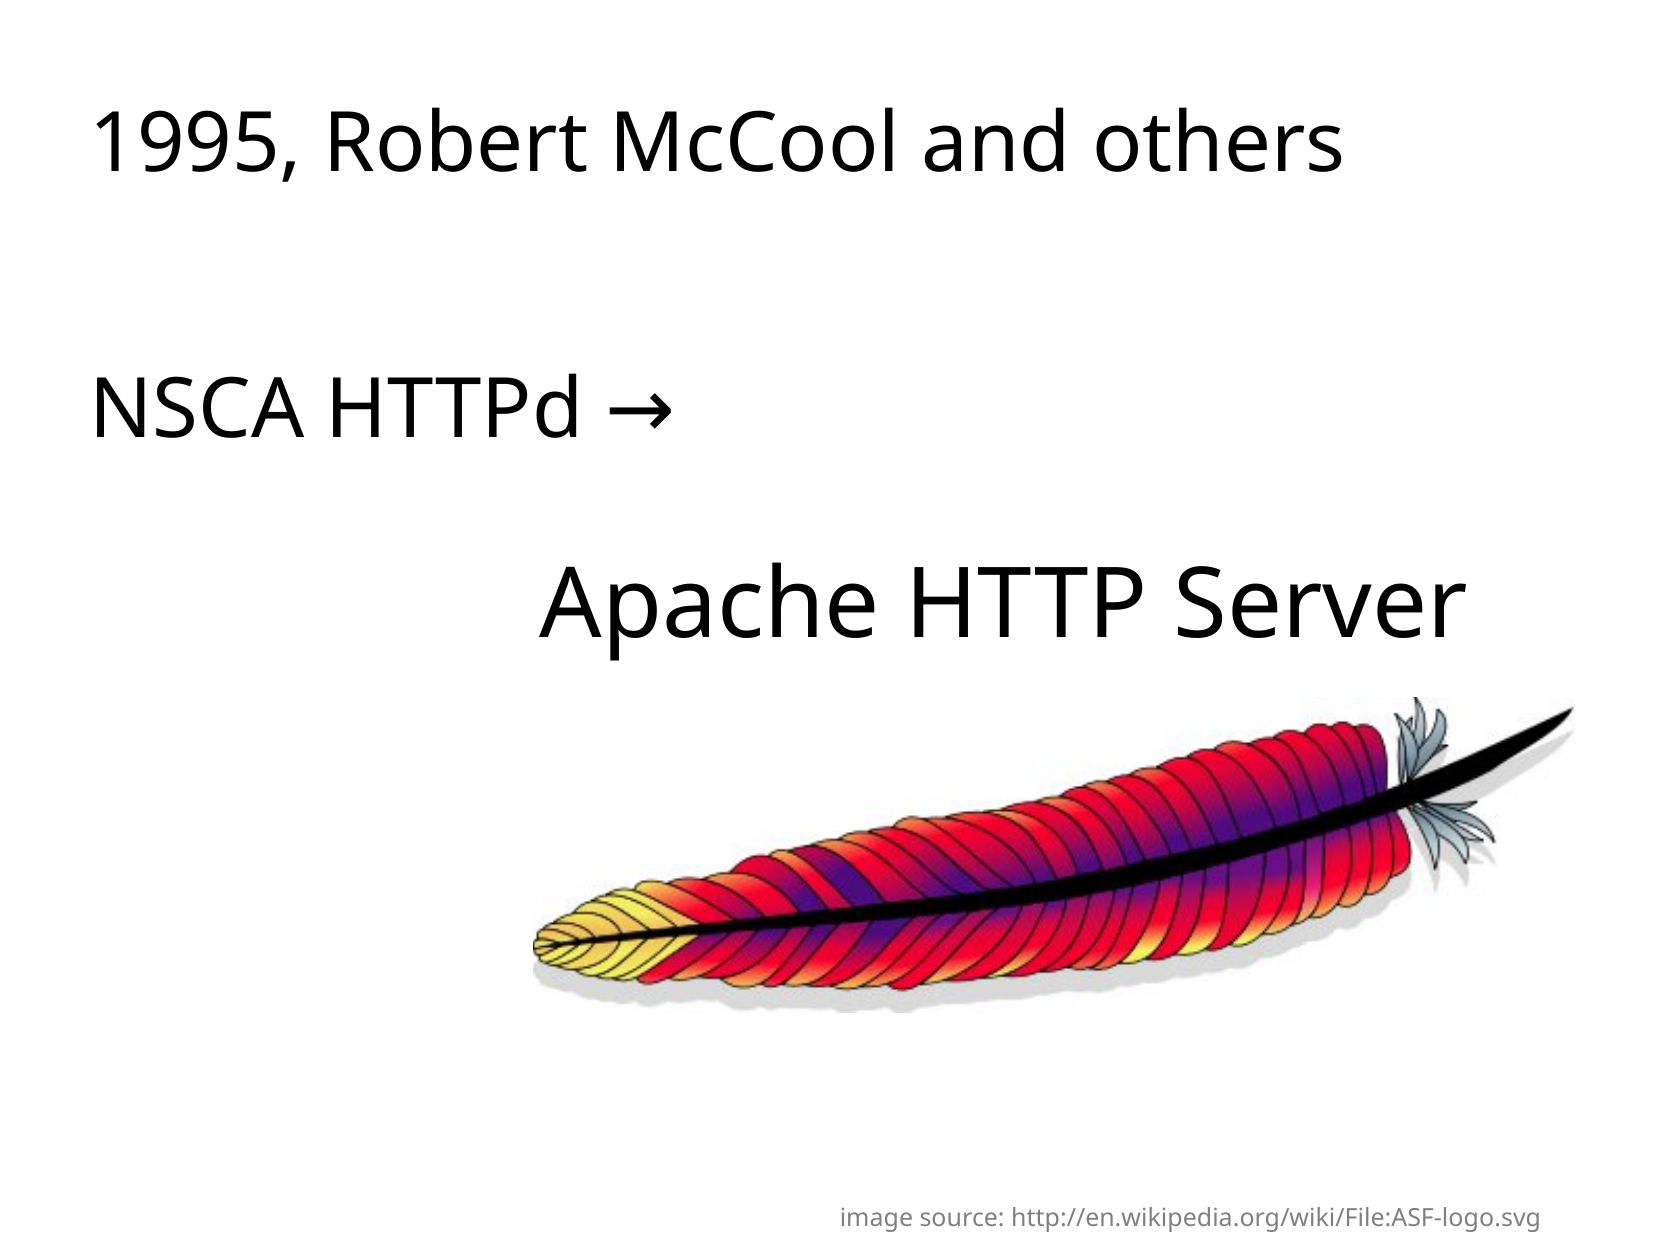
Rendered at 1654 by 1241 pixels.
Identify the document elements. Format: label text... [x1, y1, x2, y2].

picture [533, 697, 1576, 1013]
text_box Apache HTTP Server [525, 525, 1576, 761]
text_box image source: http://en.wikipedia.org/wiki/File:ASF-logo.svg [825, 1192, 1654, 1238]
text_box 1995, Robert McCool and others [75, 75, 1538, 192]
text_box NSCA HTTPd → [75, 341, 1051, 458]
